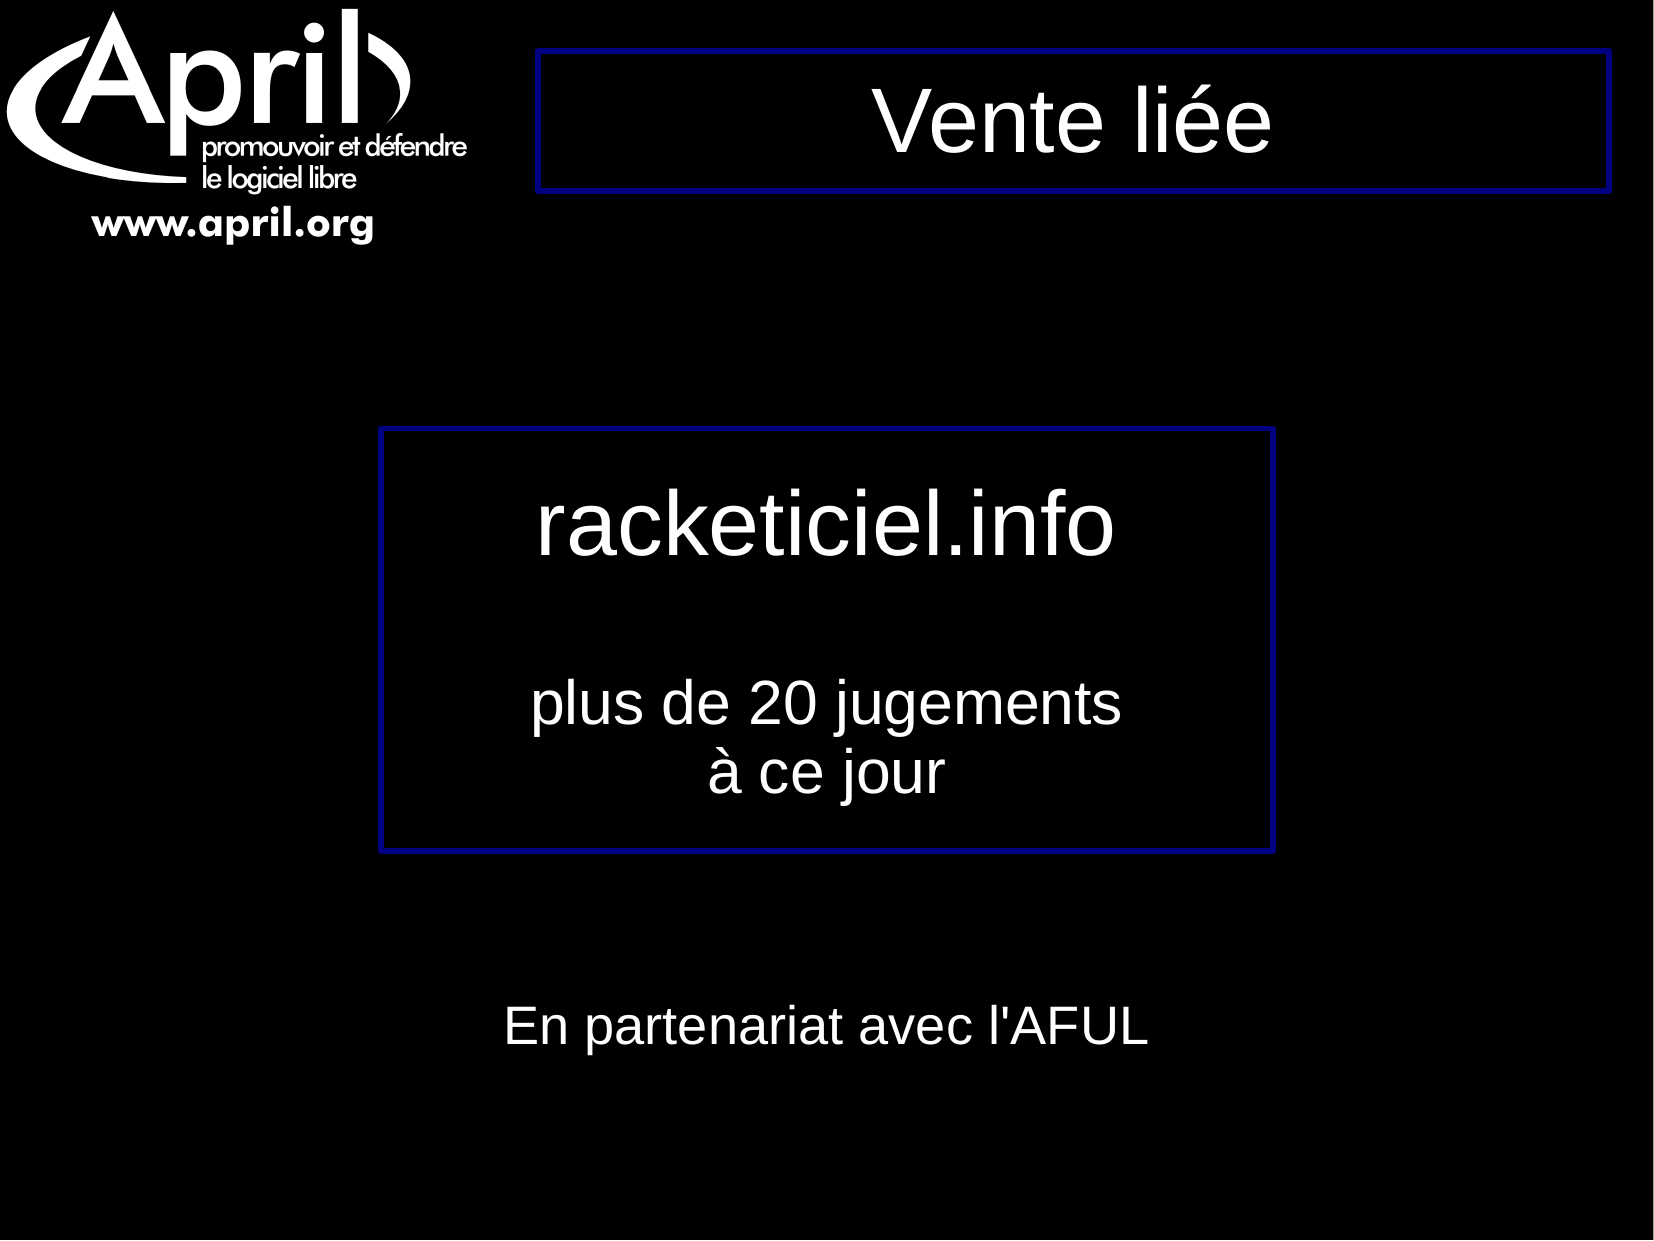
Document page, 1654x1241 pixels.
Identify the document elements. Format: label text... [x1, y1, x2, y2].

text_box En partenariat avec l'AFUL [229, 987, 1425, 1070]
title Vente liée [537, 51, 1610, 191]
title racketiciel.info plus de 20 jugements à ce jour [380, 428, 1273, 851]
picture [0, 0, 473, 266]
